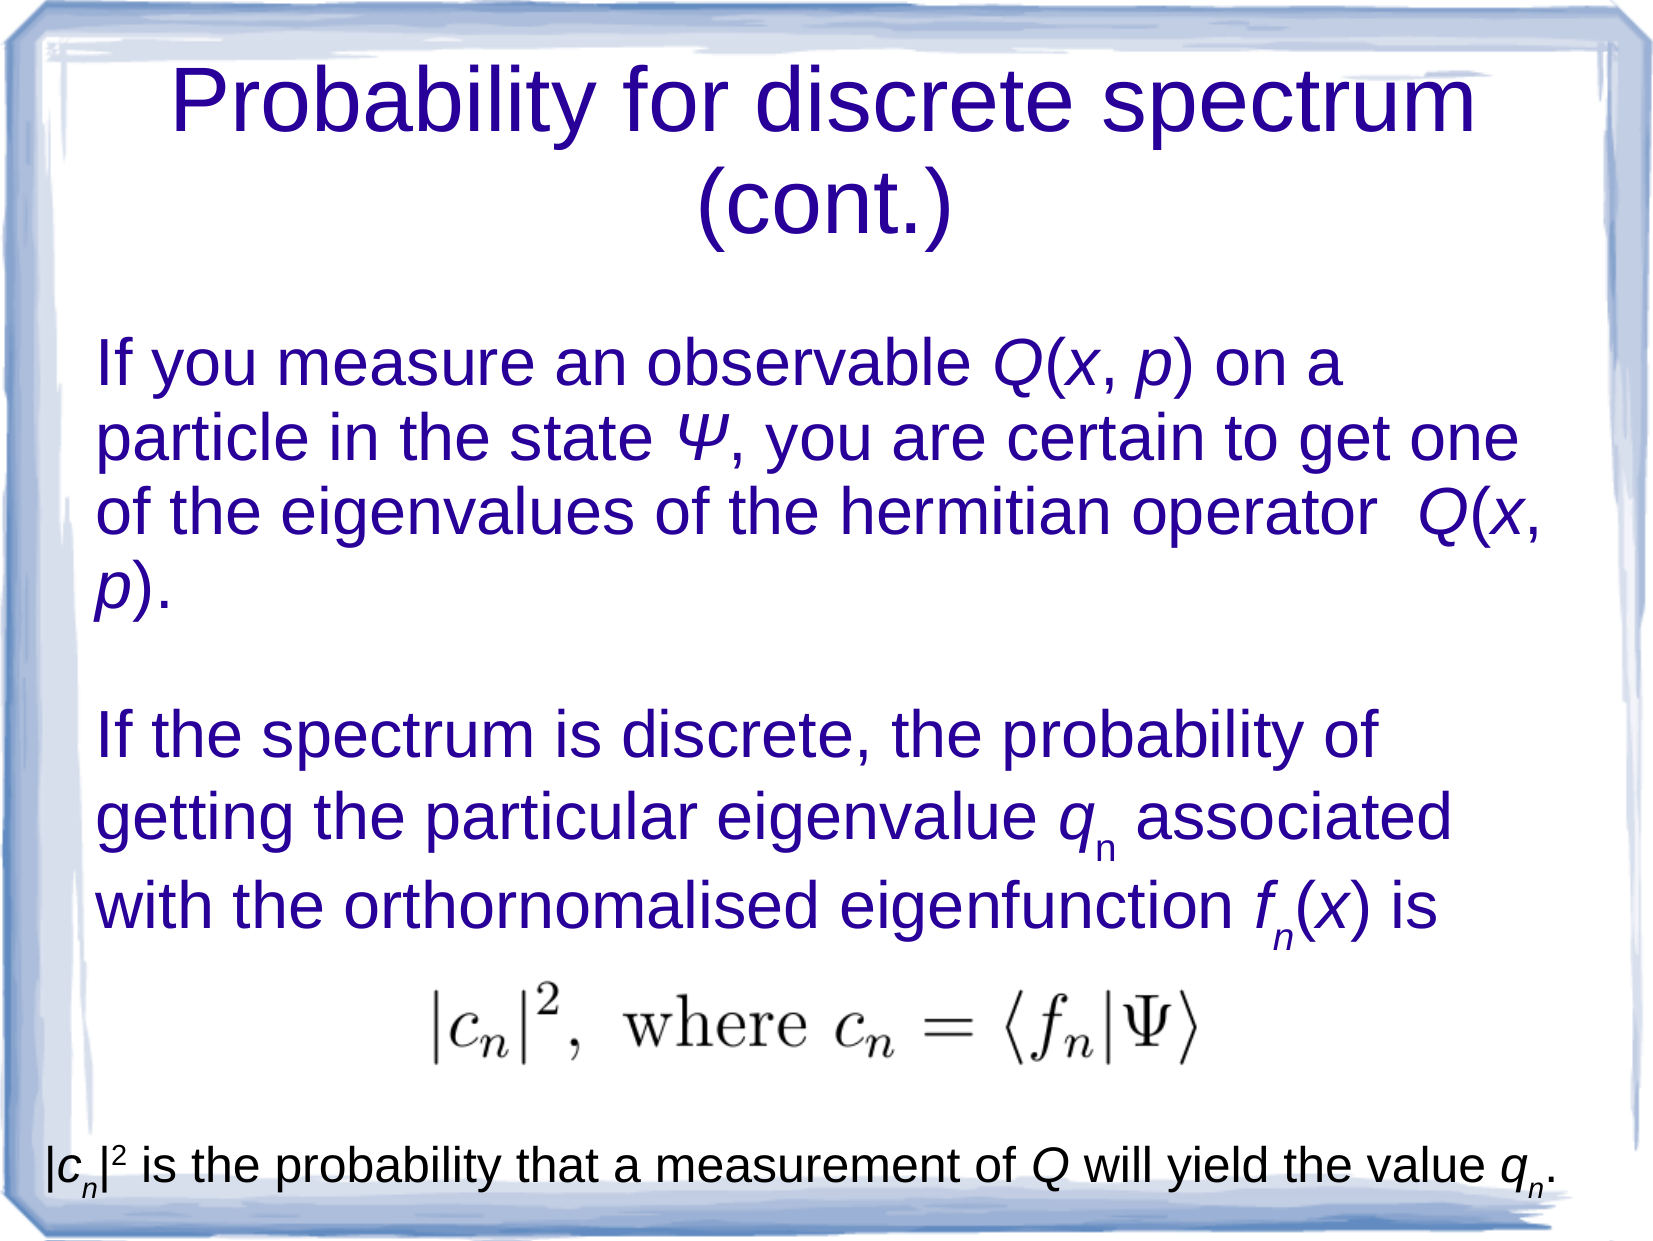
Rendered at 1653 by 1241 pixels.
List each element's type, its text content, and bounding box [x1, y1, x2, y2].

picture [0, 0, 1653, 1241]
subtitle If you measure an observable Q(x, p) on a particle in the state Ψ, you are certain to get one of the eigenvalues of the hermitian operator Q(x, p). If the spectrum is discrete, the probability of getting the particular eigenvalue qn associated with the orthornomalised eigenfunction fn(x) is [95, 174, 1546, 949]
title Probability for discrete spectrum (cont.) [82, 49, 1568, 254]
text_box |cn|2 is the probability that a measurement of Q will yield the value qn. [15, 1124, 1636, 1208]
